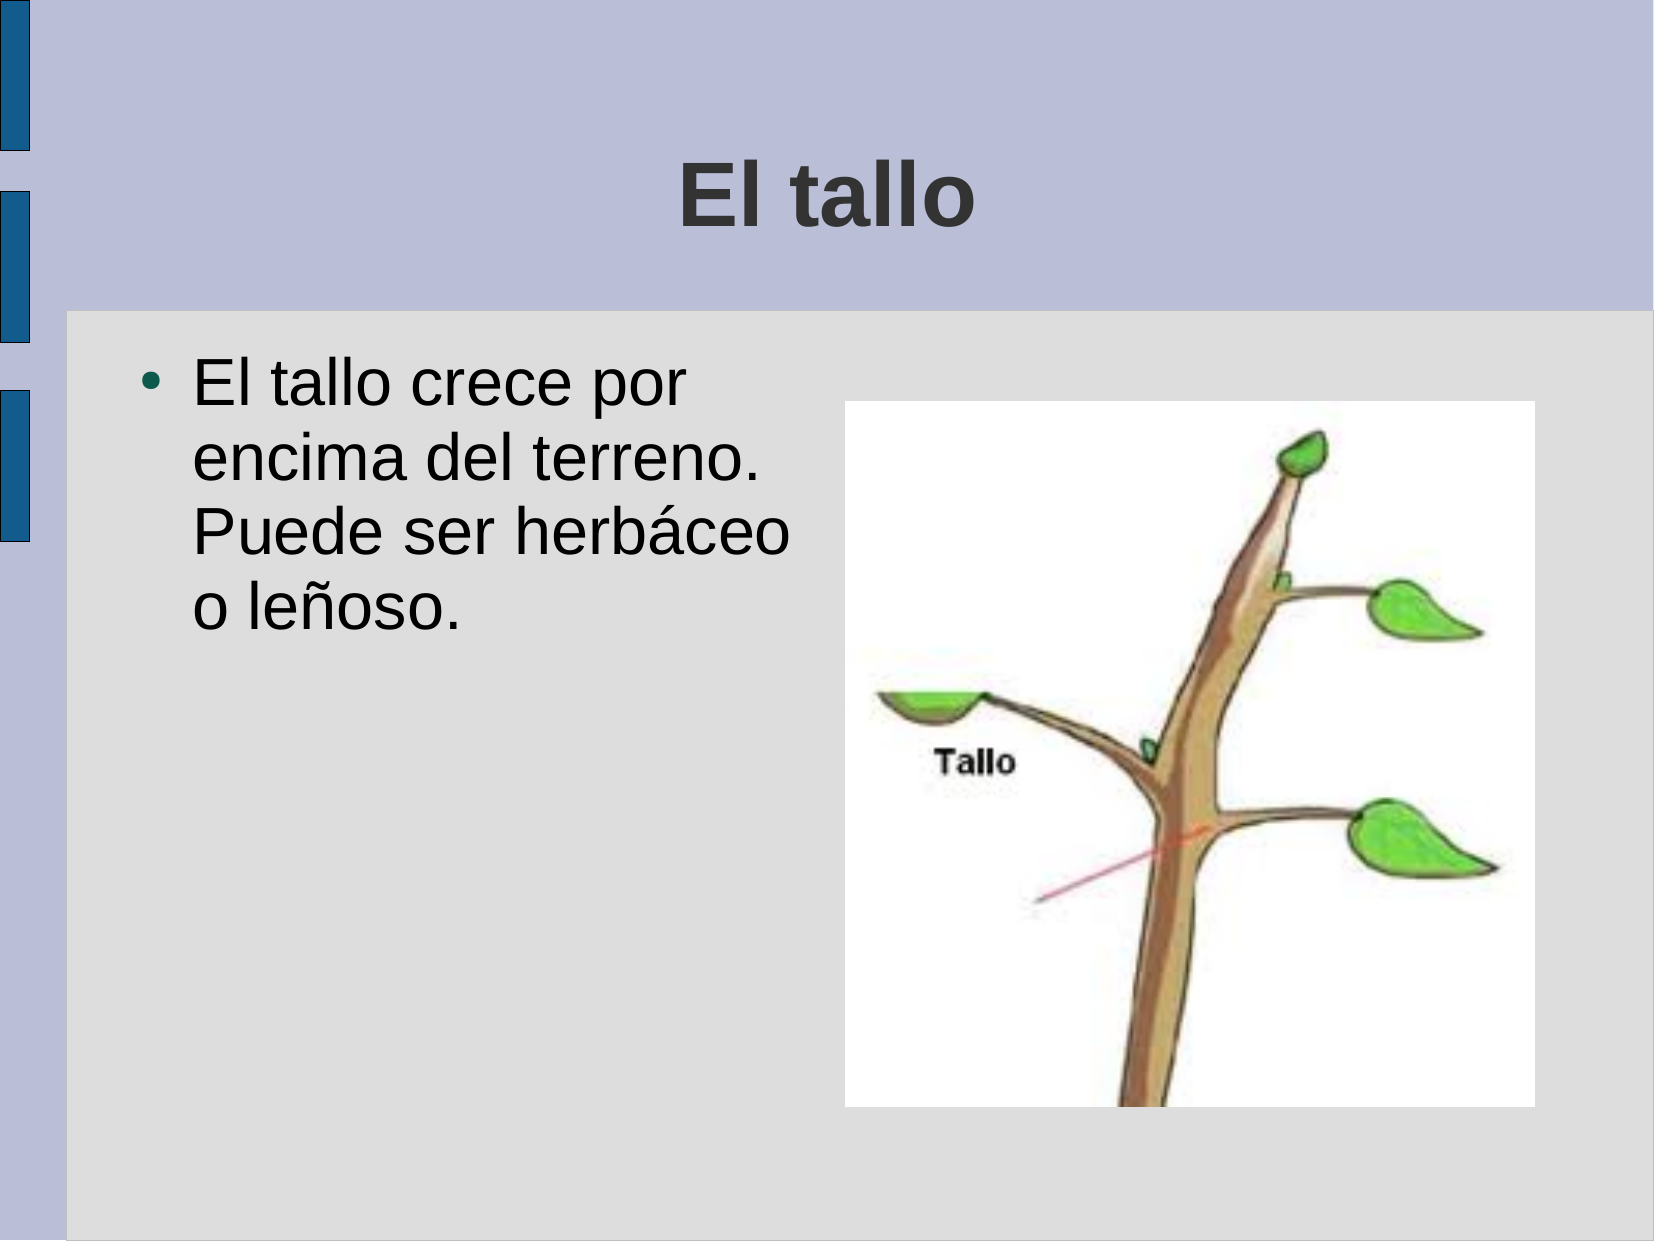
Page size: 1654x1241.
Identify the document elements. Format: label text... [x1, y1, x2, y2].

list El tallo crece por encima del terreno. Puede ser herbáceo o leñoso. [121, 344, 811, 1149]
picture [845, 401, 1535, 1107]
title El tallo [121, 98, 1534, 291]
